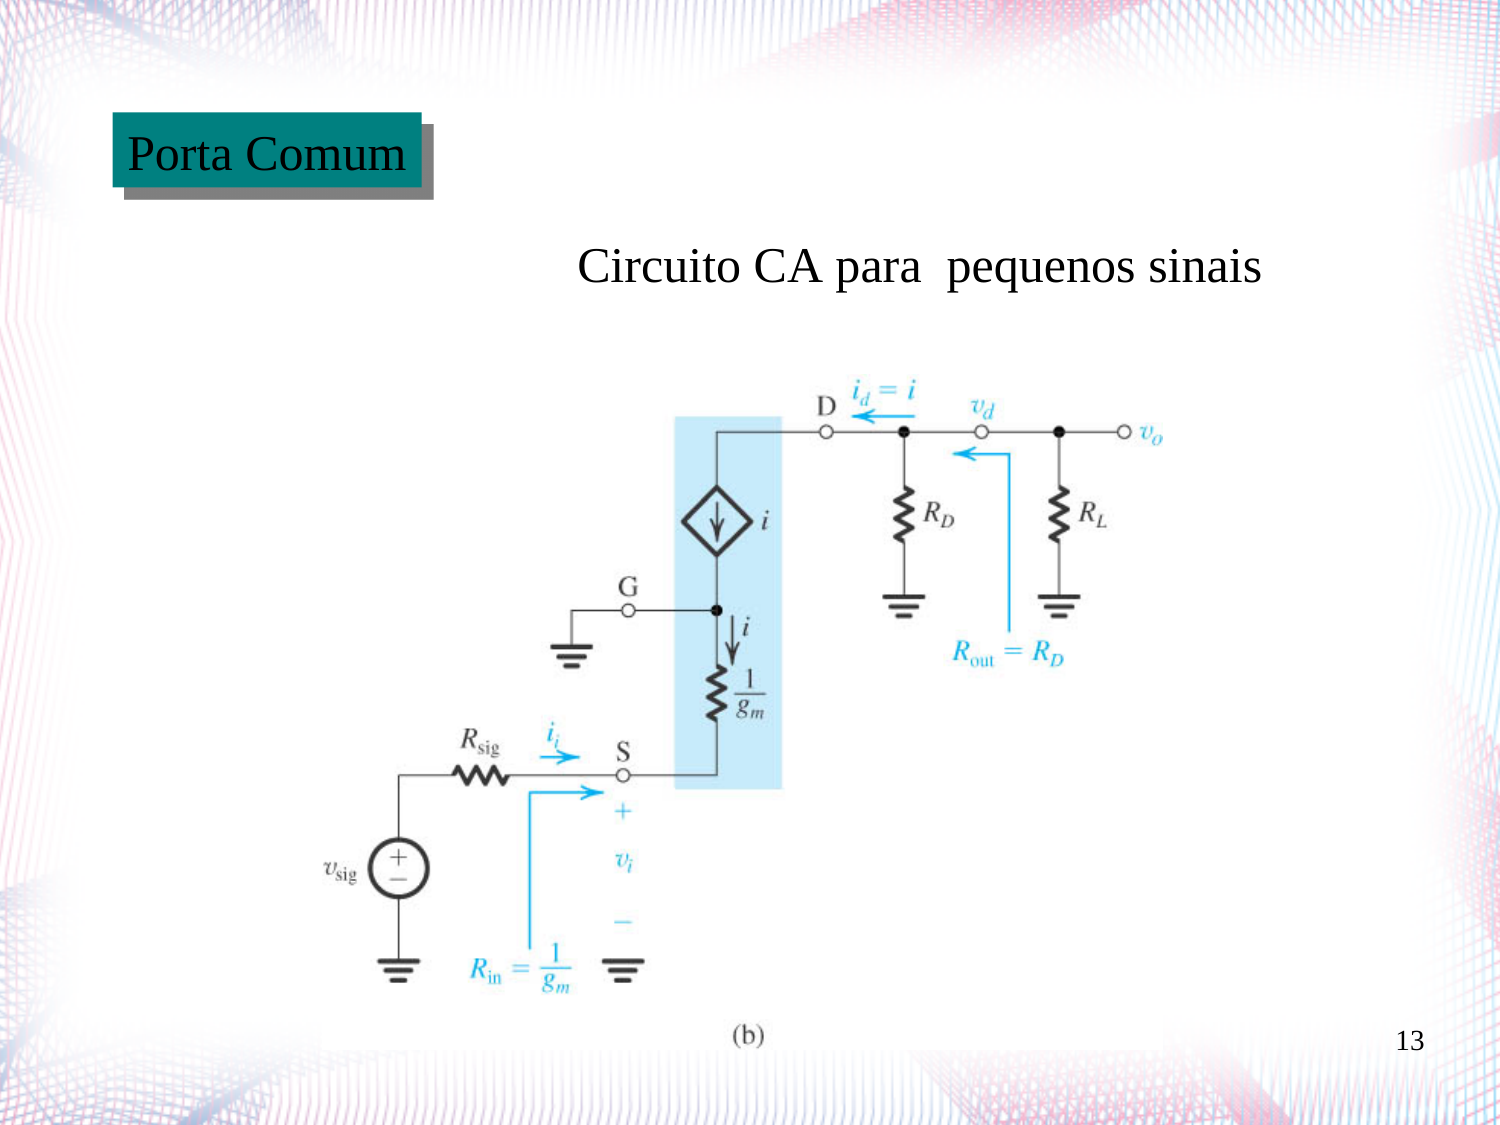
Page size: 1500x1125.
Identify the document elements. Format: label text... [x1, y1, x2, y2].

picture [0, 0, 1500, 1125]
text_box Circuito CA para pequenos sinais [562, 225, 1313, 300]
text_box Porta Comum [112, 112, 421, 188]
